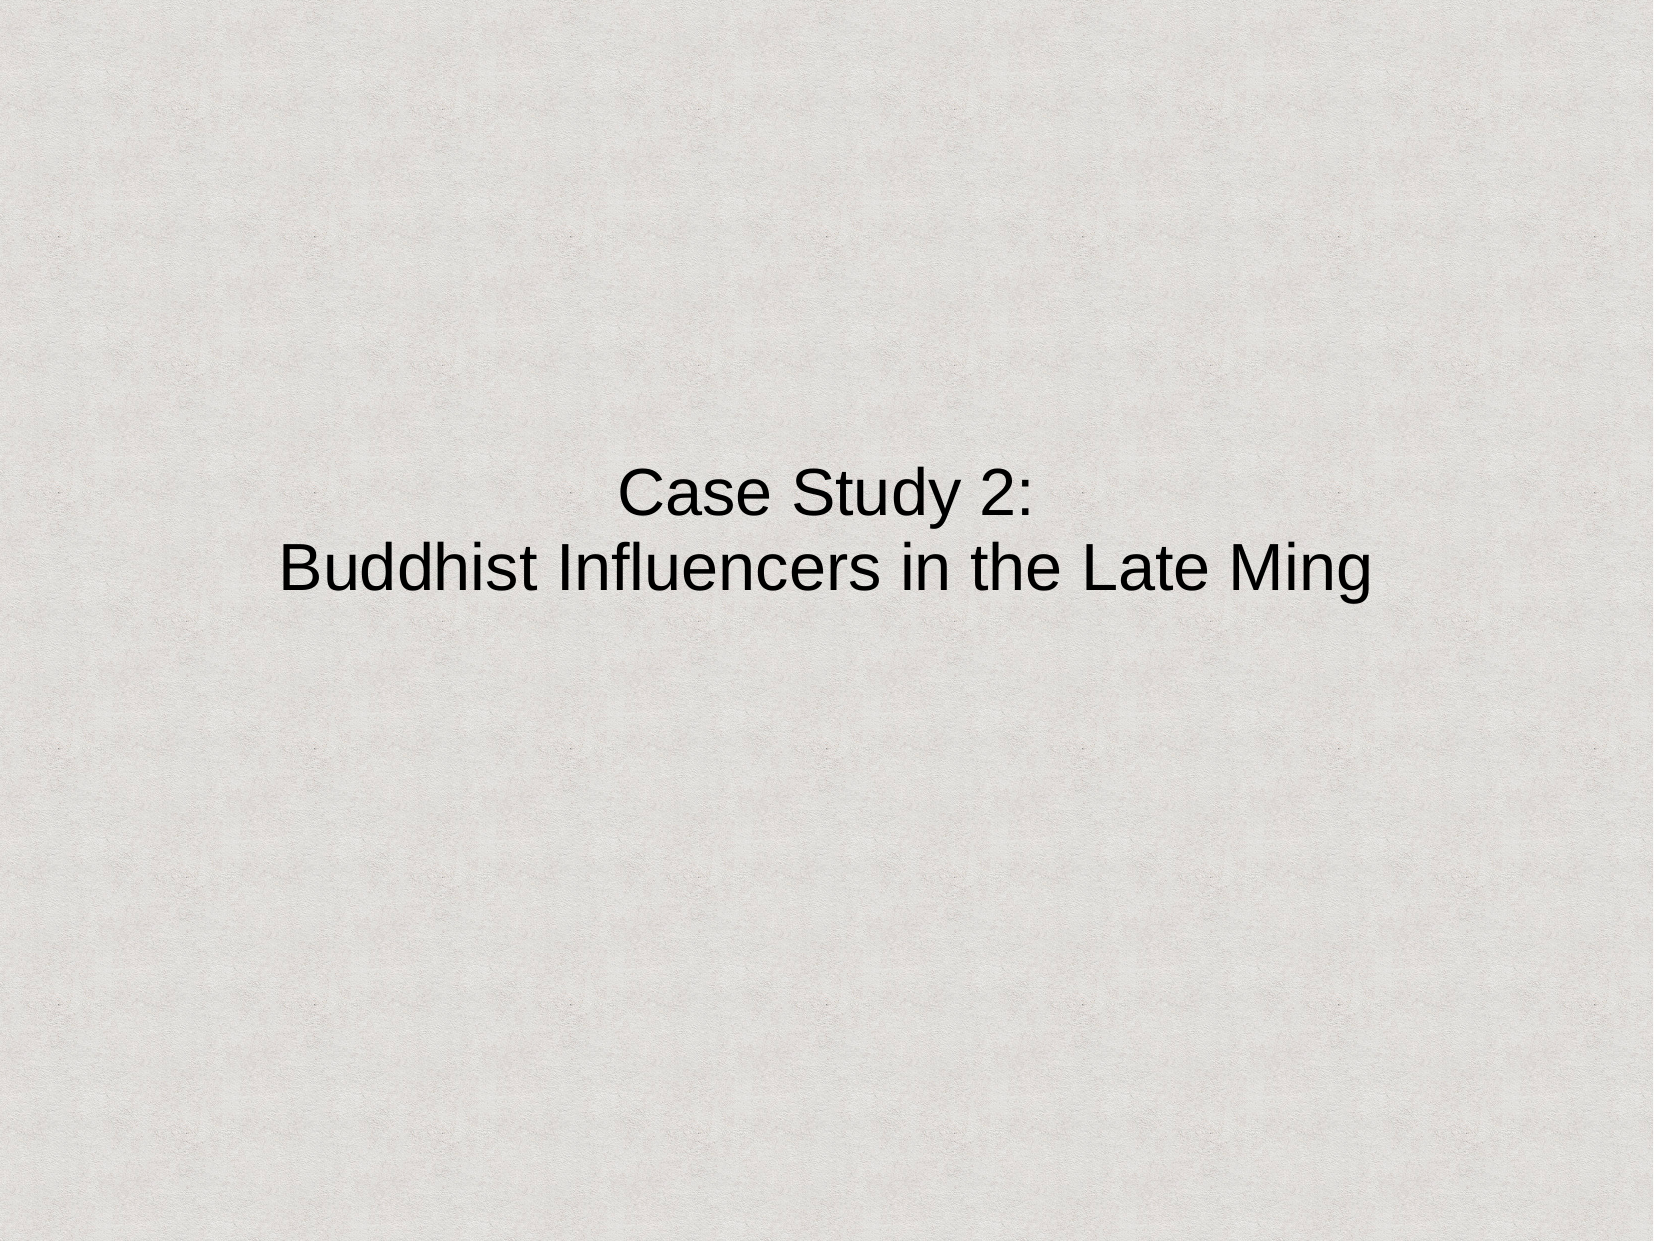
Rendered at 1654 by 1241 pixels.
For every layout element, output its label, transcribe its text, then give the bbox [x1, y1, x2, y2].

subtitle Case Study 2: Buddhist Influencers in the Late Ming [82, 49, 1571, 1010]
picture [0, 0, 1654, 1241]
